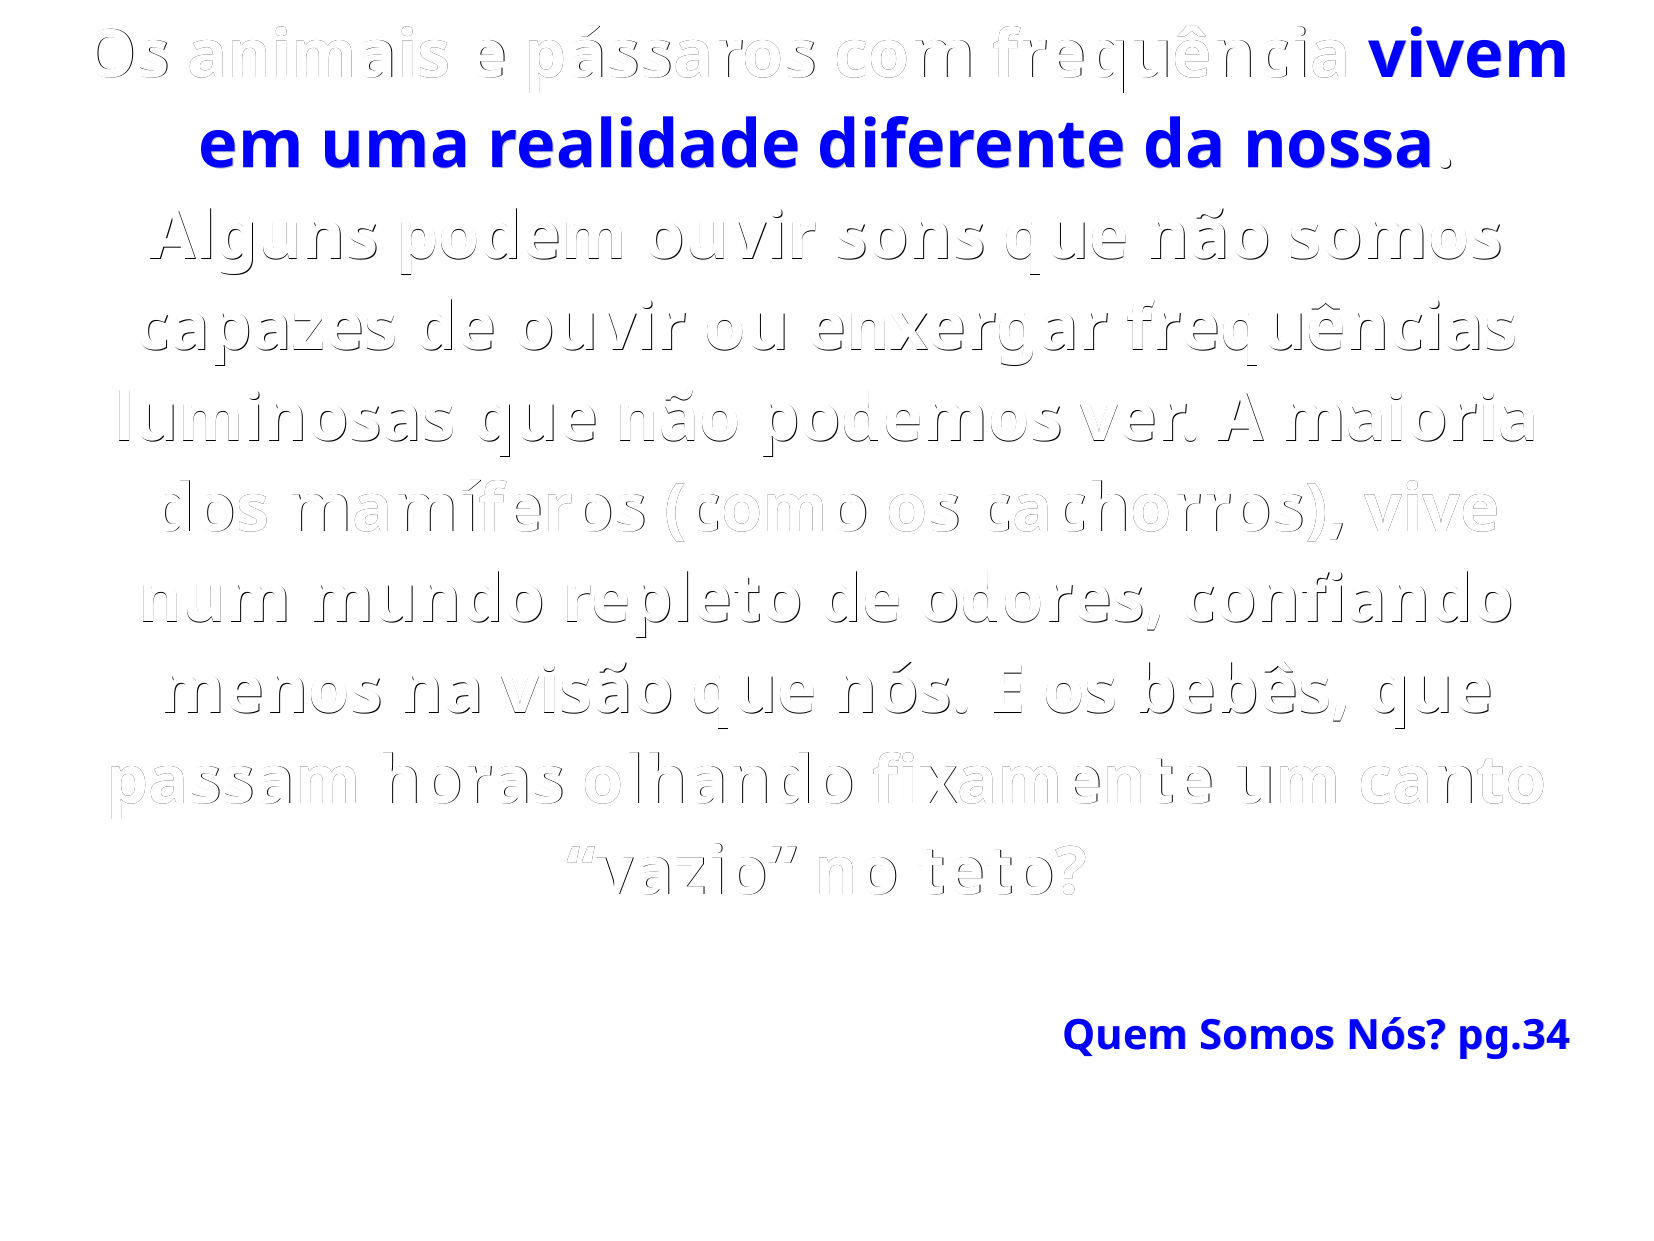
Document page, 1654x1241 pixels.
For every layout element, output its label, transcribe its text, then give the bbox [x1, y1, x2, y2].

subtitle Os animais e pássaros com frequência vivem em uma realidade diferente da nossa. Alguns podem ouvir sons que não somos capazes de ouvir ou enxergar frequências luminosas que não podemos ver. A maioria dos mamíferos (como os cachorros), vive num mundo repleto de odores, confiando menos na visão que nós. E os bebês, que passam horas olhando fixamente um canto “vazio” no teto? Quem Somos Nós? pg.34 [82, 49, 1571, 1109]
